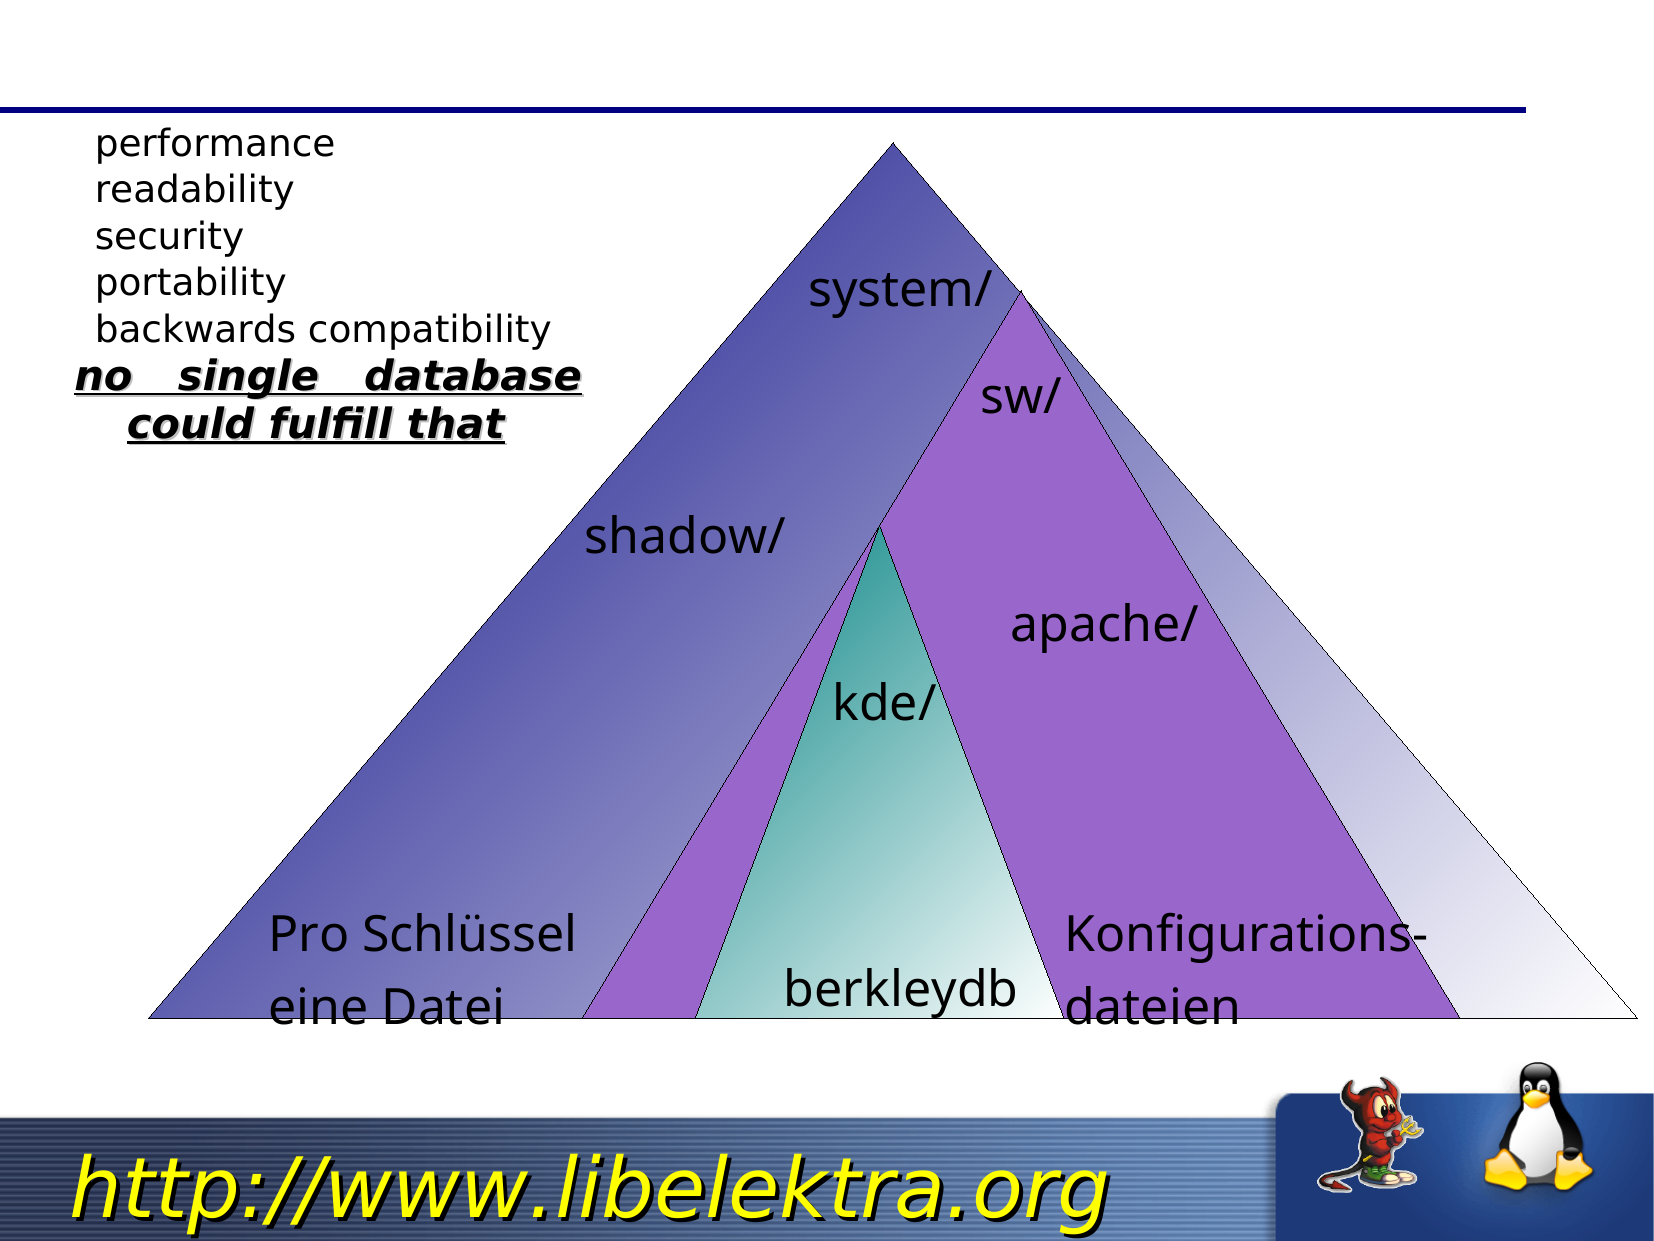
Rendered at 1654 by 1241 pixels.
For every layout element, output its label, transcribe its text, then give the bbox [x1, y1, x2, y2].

text_box berkleydb [784, 948, 995, 1009]
text_box Konfigurations- dateien [1064, 893, 1395, 1019]
text_box system/ [808, 247, 977, 309]
picture [0, 1061, 1654, 1241]
text_box kde/ [832, 662, 934, 723]
text_box [1395, 937, 1405, 948]
text_box apache/ [1010, 582, 1184, 644]
text_box sw/ [980, 355, 1062, 416]
text_box Pro Schlüssel eine Datei [268, 893, 550, 1019]
text_box [550, 927, 557, 935]
text_box [148, 142, 1638, 1019]
text_box performance readability security portability backwards compatibility no single database could fulfill that [59, 118, 582, 520]
text_box shadow/ [584, 495, 773, 556]
